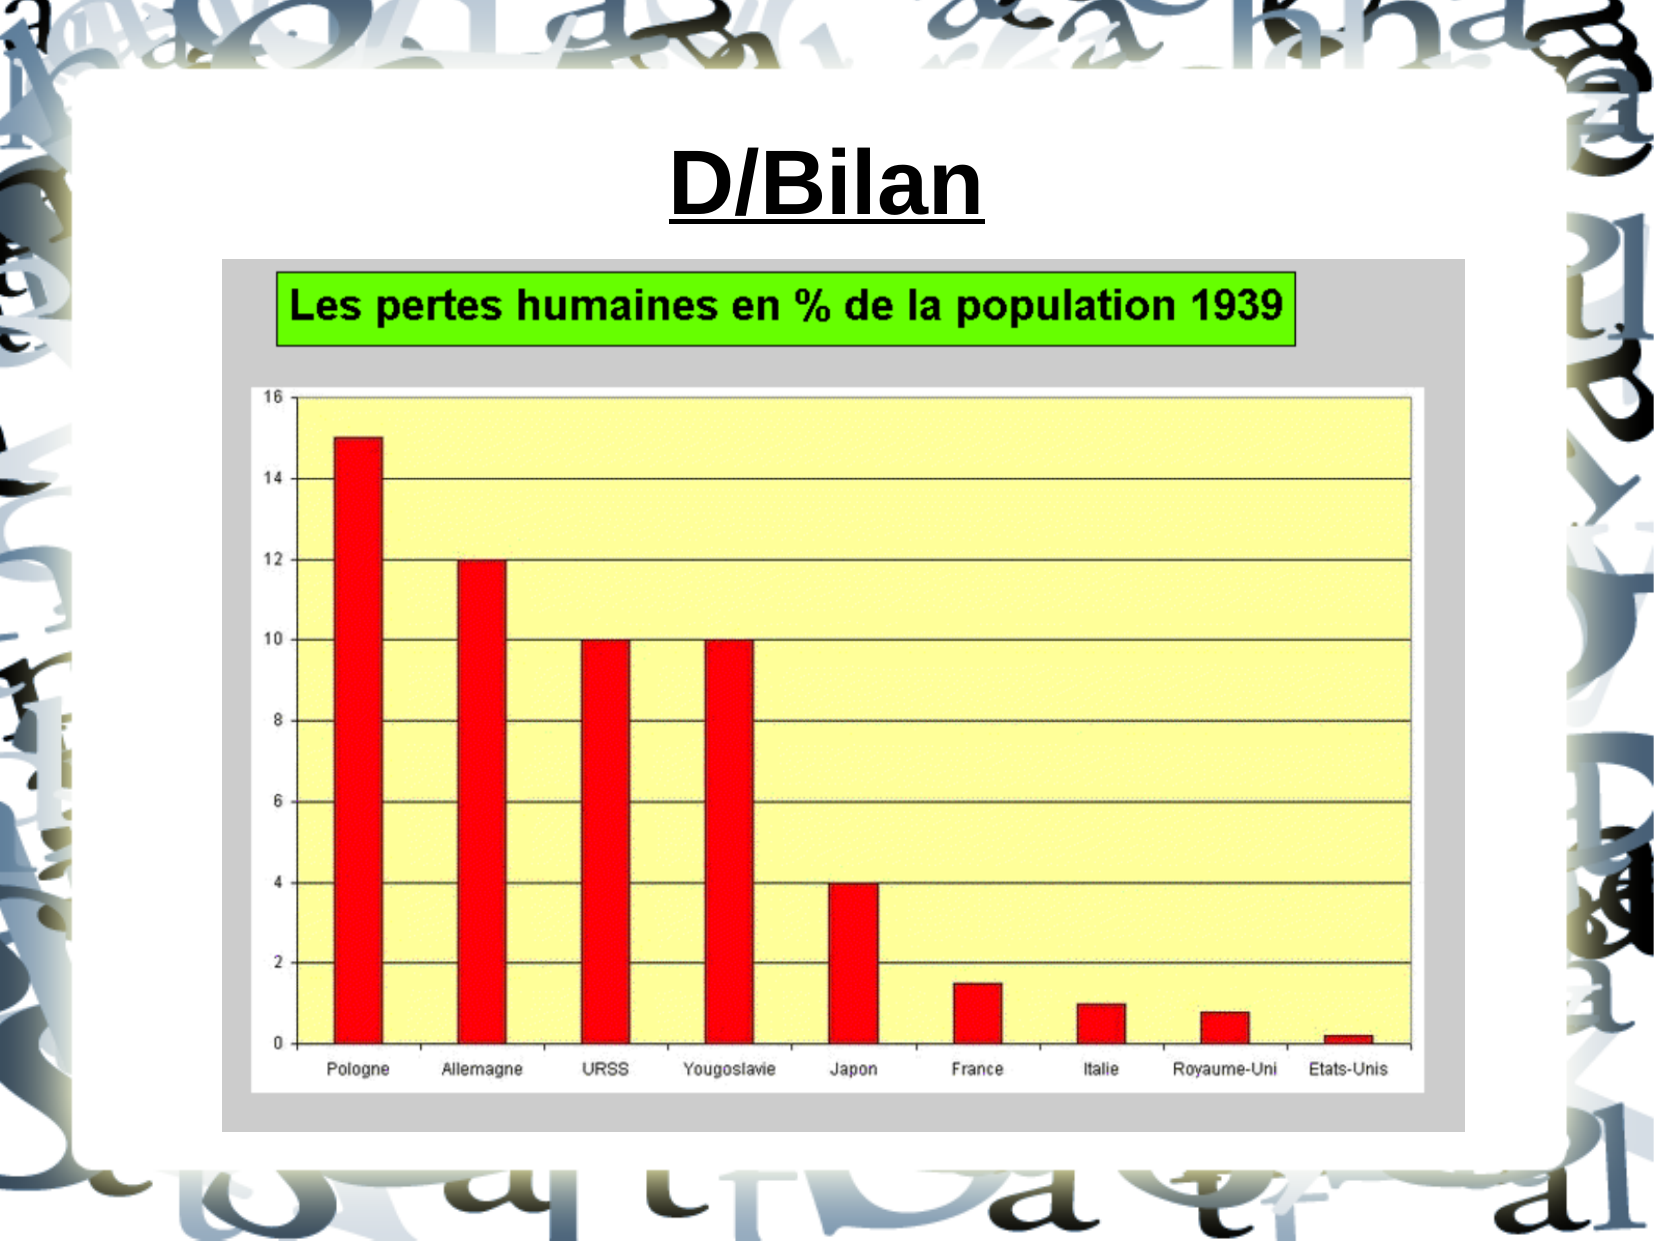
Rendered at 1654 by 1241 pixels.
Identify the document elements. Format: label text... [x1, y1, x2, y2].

picture [0, 0, 1654, 1241]
title D/Bilan [82, 78, 1571, 287]
